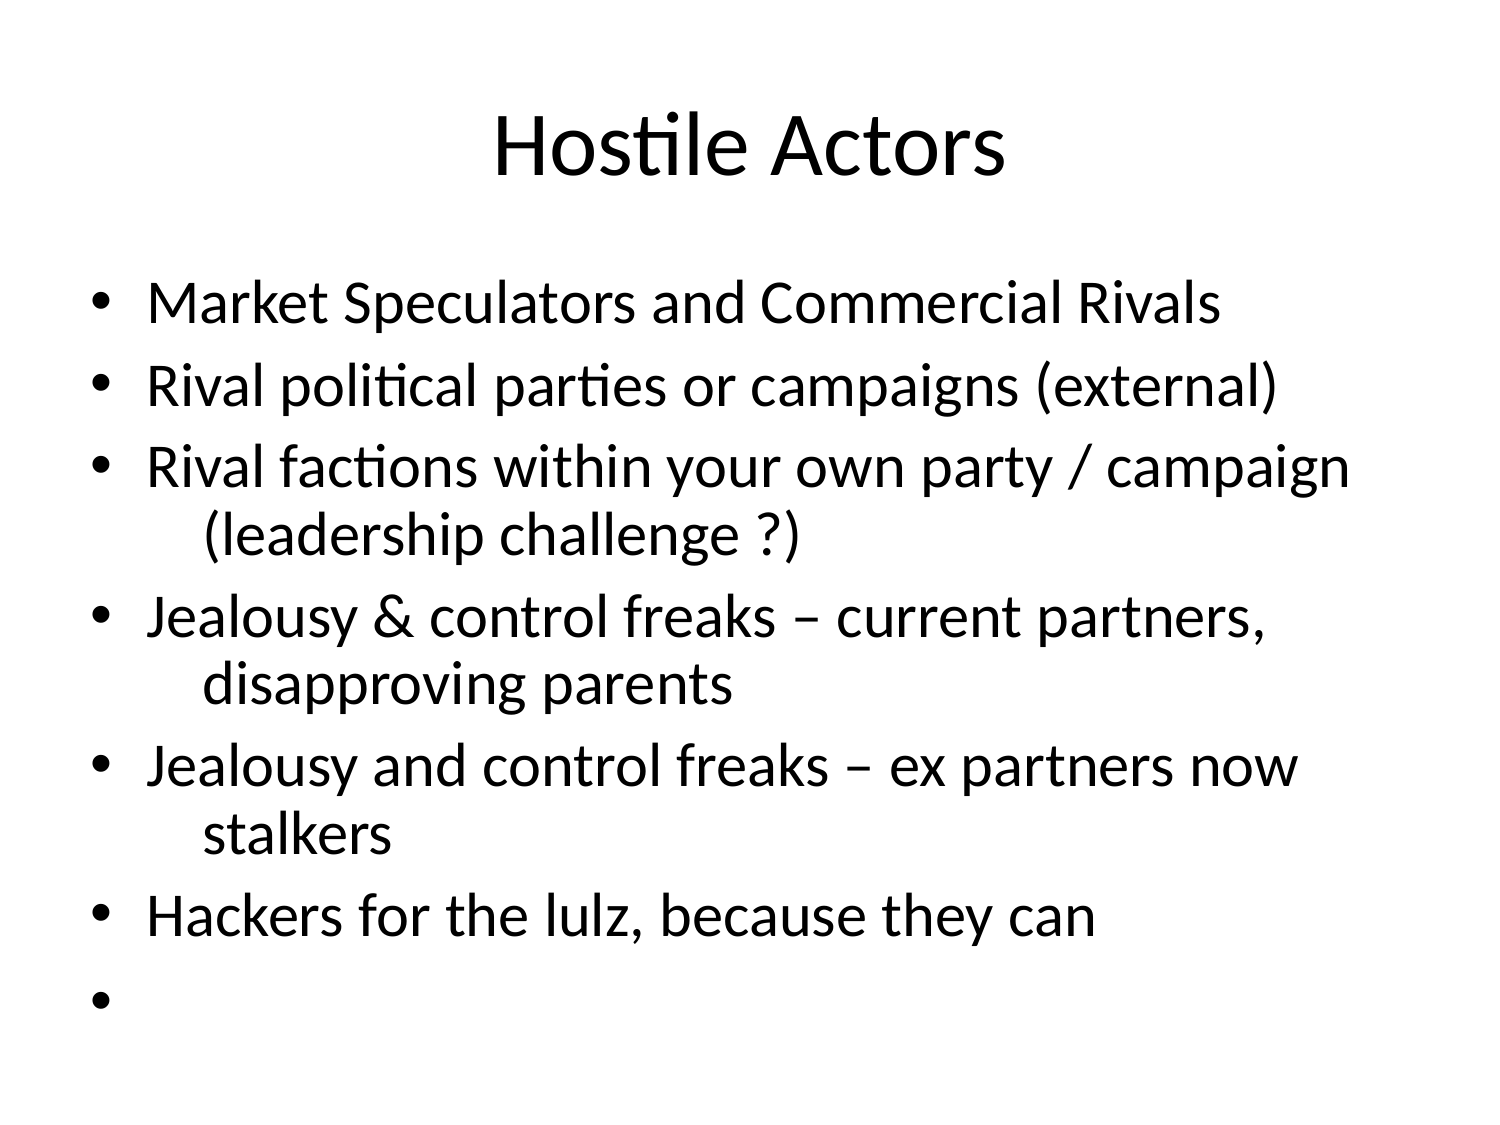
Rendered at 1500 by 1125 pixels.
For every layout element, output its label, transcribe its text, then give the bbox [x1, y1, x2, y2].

list Market Speculators and Commercial Rivals Rival political parties or campaigns (external) Rival factions within your own party / campaign (leadership challenge ?) Jealousy & control freaks – current partners, disapproving parents Jealousy and control freaks – ex partners now stalkers Hackers for the lulz, because they can [75, 262, 1426, 1005]
title Hostile Actors [75, 45, 1426, 233]
